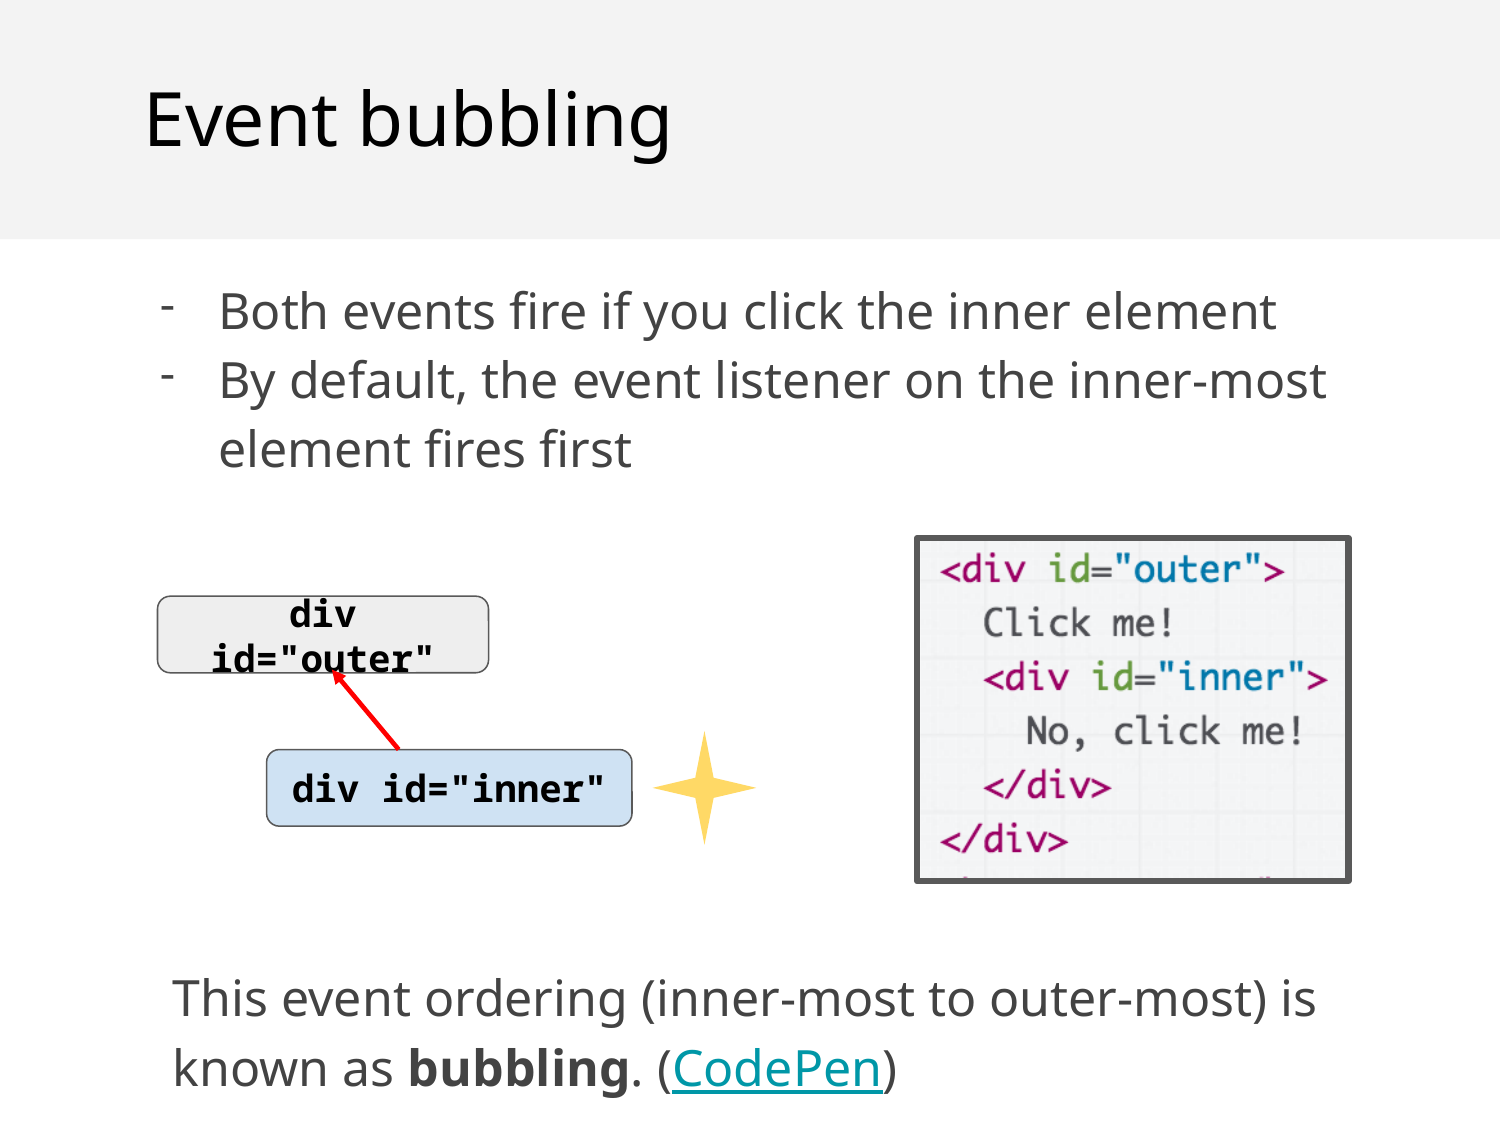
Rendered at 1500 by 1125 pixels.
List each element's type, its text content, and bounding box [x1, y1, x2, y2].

title Event bubbling [128, 56, 1372, 183]
list This event ordering (inner-most to outer-most) is known as bubbling. (CodePen) [157, 942, 1401, 1125]
text_box [652, 730, 757, 845]
text_box div id="outer" [157, 596, 489, 673]
picture [920, 541, 1346, 879]
list Both events fire if you click the inner element By default, the event listener on the inner-most element fires first [128, 255, 1372, 515]
text_box div id="inner" [266, 749, 633, 827]
